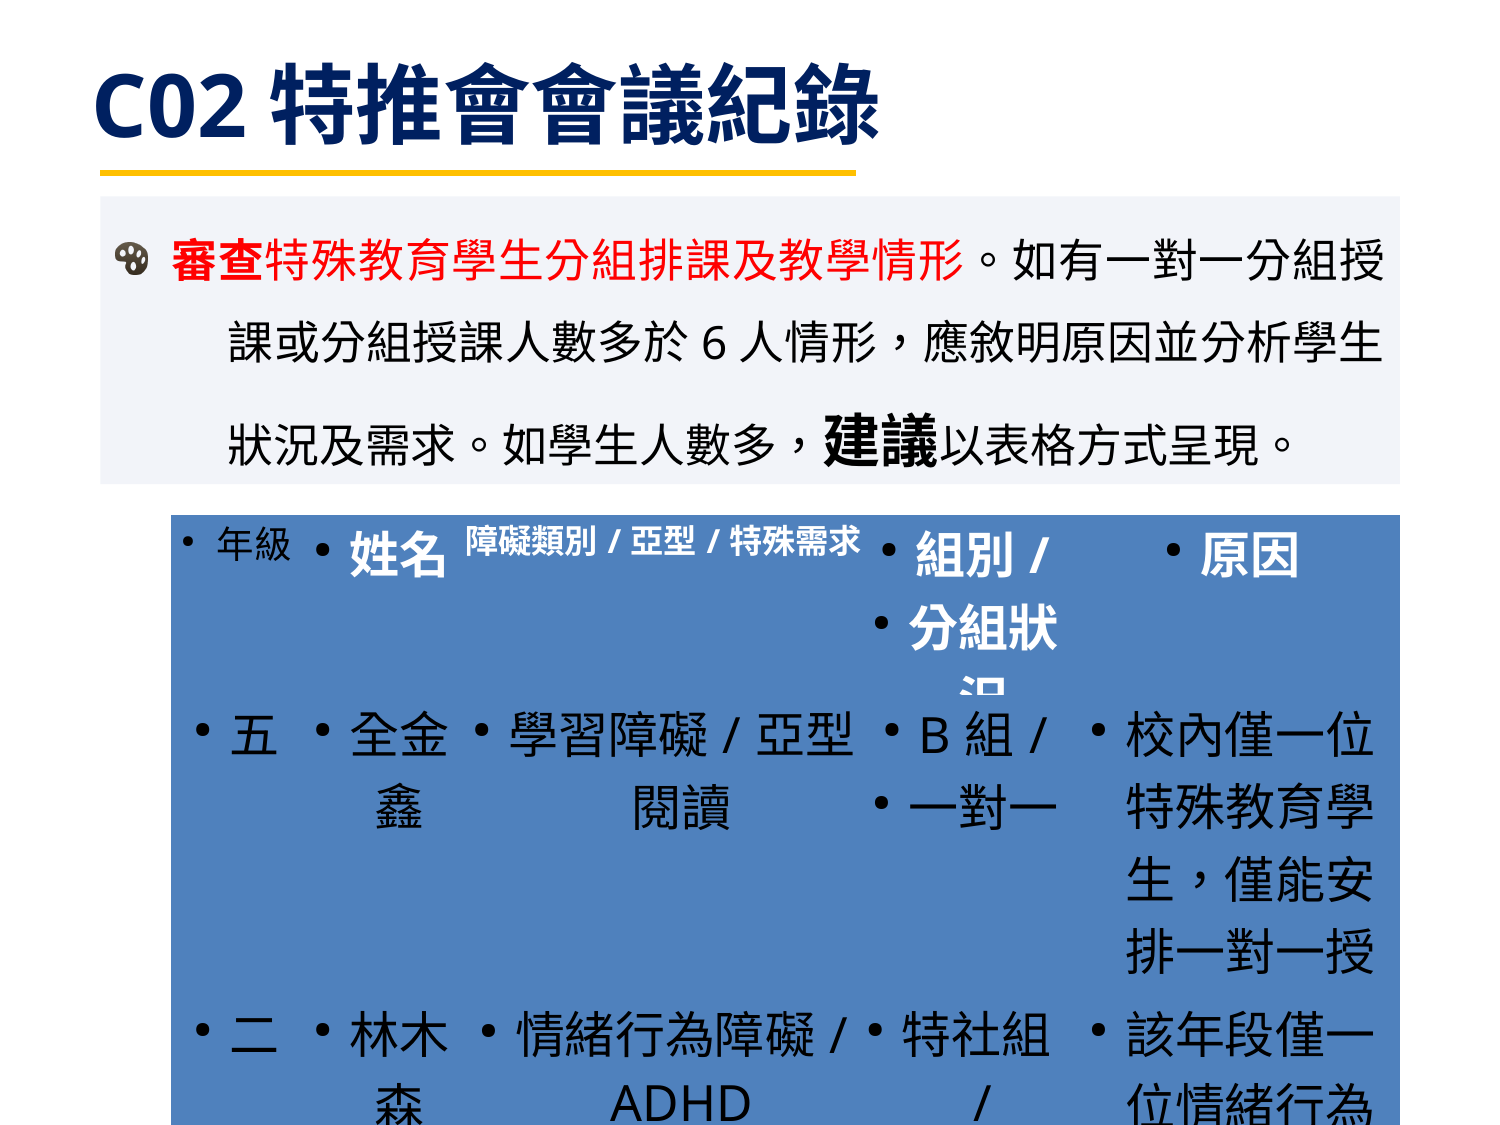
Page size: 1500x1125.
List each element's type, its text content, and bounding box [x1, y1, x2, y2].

table_header 組別/ 分組狀況 [866, 515, 1065, 695]
table_header 年級 [171, 515, 302, 695]
text_box 審查特殊教育學生分組排課及教學情形。如有一對一分組授課或分組授課人數多於6人情形，應敘明原因並分析學生狀況及需求。如學生人數多，建議以表格方式呈現。 [100, 196, 1400, 485]
table_cell 林木森 [302, 995, 462, 1125]
table_cell 特社組/ 一對一 [866, 995, 1065, 1125]
table_cell 校內僅一位特殊教育學生，僅能安排一對一授課 [1065, 695, 1400, 995]
table_cell 該年段僅一位情緒行為障礙學生，其他學生皆為六年級。 [1065, 995, 1400, 1125]
table_cell 情緒行為障礙/ADHD [462, 995, 866, 1125]
table_cell 林木森 [411, 1116, 419, 1125]
table_cell 學習障礙/亞型閱讀 [462, 695, 866, 995]
table_cell 二 [171, 995, 302, 1125]
table_header 原因 [1065, 515, 1400, 695]
table_cell 林木森 [399, 1116, 408, 1125]
table_header 障礙類別/亞型/特殊需求 [462, 515, 866, 695]
text_box C02特推會會議紀錄 [76, 42, 890, 164]
table_cell 林木森 [378, 1117, 386, 1125]
table_cell 五 [171, 695, 302, 995]
table_header 組別/ 分組狀況 [983, 683, 998, 694]
table_cell B組/ 一對一 [866, 695, 1065, 995]
table_header 姓名 [302, 515, 462, 695]
table_cell 全金鑫 [302, 695, 462, 995]
